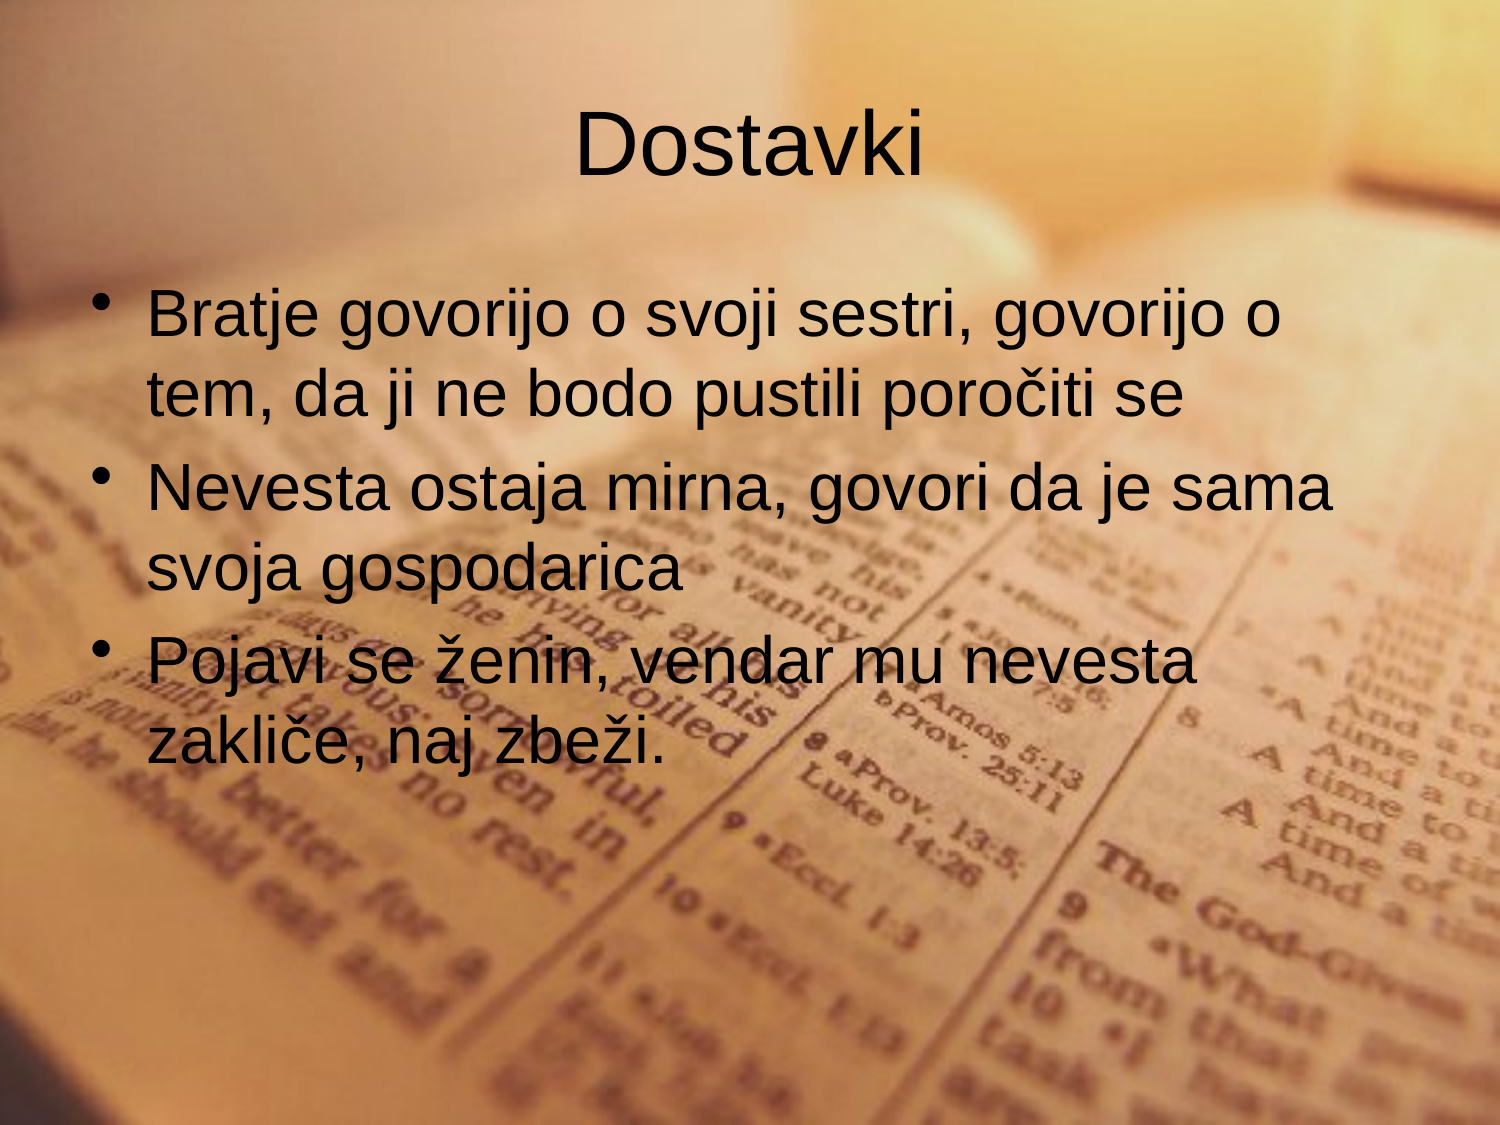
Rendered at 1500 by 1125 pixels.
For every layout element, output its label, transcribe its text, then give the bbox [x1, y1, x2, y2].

list Bratje govorijo o svoji sestri, govorijo o tem, da ji ne bodo pustili poročiti se Nevesta ostaja mirna, govori da je sama svoja gospodarica Pojavi se ženin, vendar mu nevesta zakliče, naj zbeži. [75, 262, 1425, 1005]
picture [0, 0, 1500, 1125]
title Dostavki [75, 45, 1425, 233]
